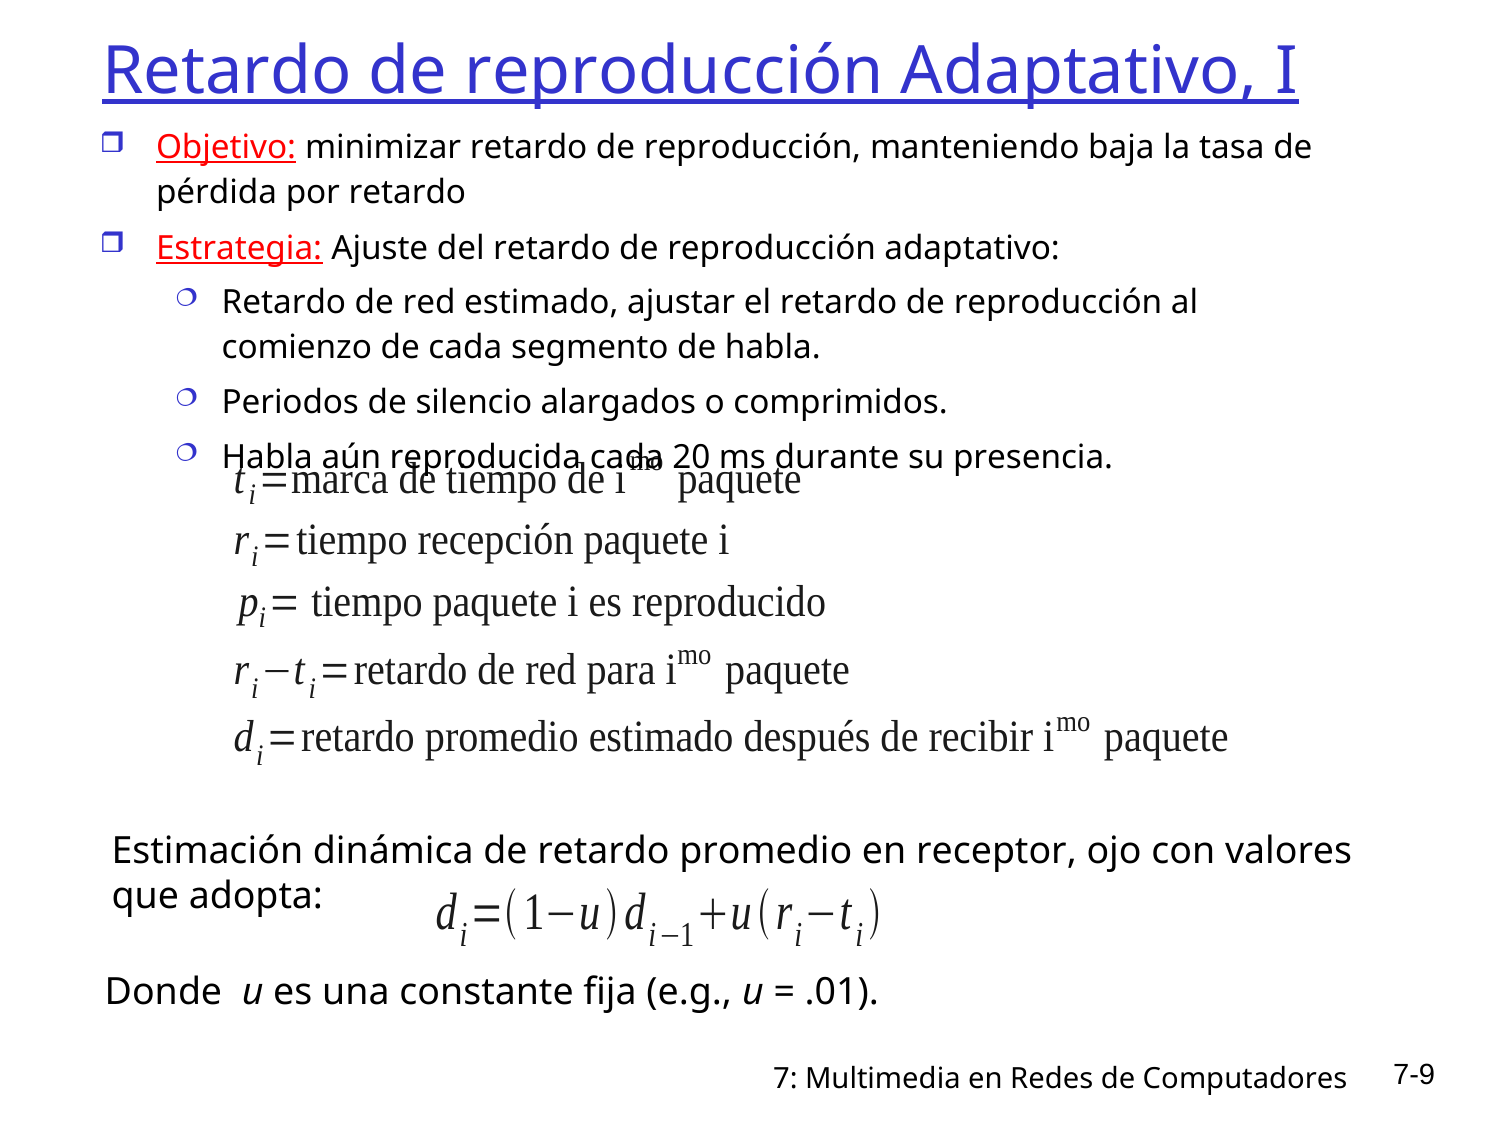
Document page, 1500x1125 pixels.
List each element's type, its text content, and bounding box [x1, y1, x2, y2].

text_box Estimación dinámica de retardo promedio en receptor, ojo con valores que adopta: [96, 818, 1379, 924]
chart [629, 452, 639, 466]
chart [223, 445, 1247, 772]
chart [779, 452, 789, 466]
chart [481, 452, 491, 466]
chart [227, 445, 239, 454]
chart [271, 452, 281, 466]
title Retardo de reproducción Adaptativo, I [87, 0, 1426, 140]
chart [425, 883, 896, 954]
chart [696, 446, 705, 466]
chart [546, 452, 556, 466]
list Objetivo: minimizar retardo de reproducción, manteniendo baja la tasa de pérdida por retardo Estrategia: Ajuste del retardo de reproducción adaptativo: Retardo de red estimado, ajustar el retardo de reproducción al comienzo de cada segmento de habla. Periodos de silencio alargados o comprimidos. Habla aún reproducida cada 20 ms durante su presencia. [85, 115, 1361, 445]
text_box Donde u es una constante fija (e.g., u = .01). [89, 959, 894, 1020]
